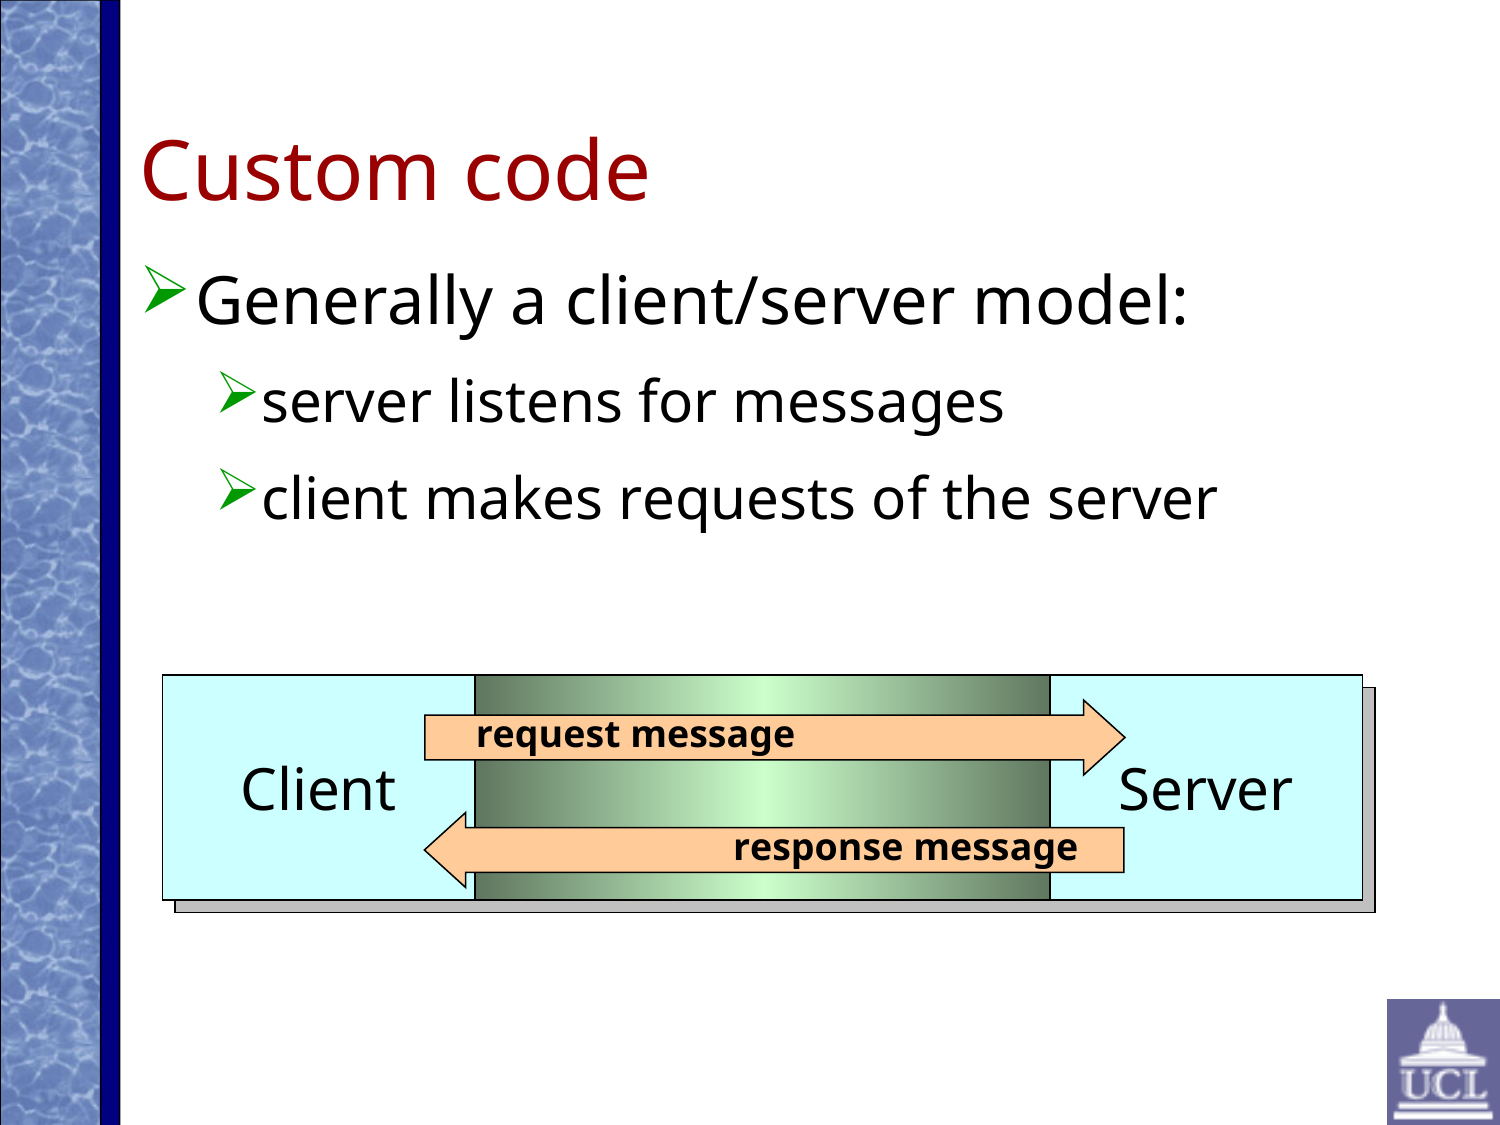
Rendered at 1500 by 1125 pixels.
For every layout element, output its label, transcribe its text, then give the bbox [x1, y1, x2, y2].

text_box [424, 675, 1126, 901]
text_box [424, 715, 460, 760]
text_box [1094, 827, 1124, 873]
list Generally a client/server model: server listens for messages client makes requests of the server [125, 249, 1417, 1088]
picture [1387, 999, 1500, 1125]
text_box request message [460, 702, 811, 763]
text_box Client [162, 675, 474, 901]
text_box response message [718, 814, 1094, 876]
title Custom code [124, 37, 1413, 225]
text_box Server [1050, 675, 1363, 901]
picture [1, 1, 99, 1125]
